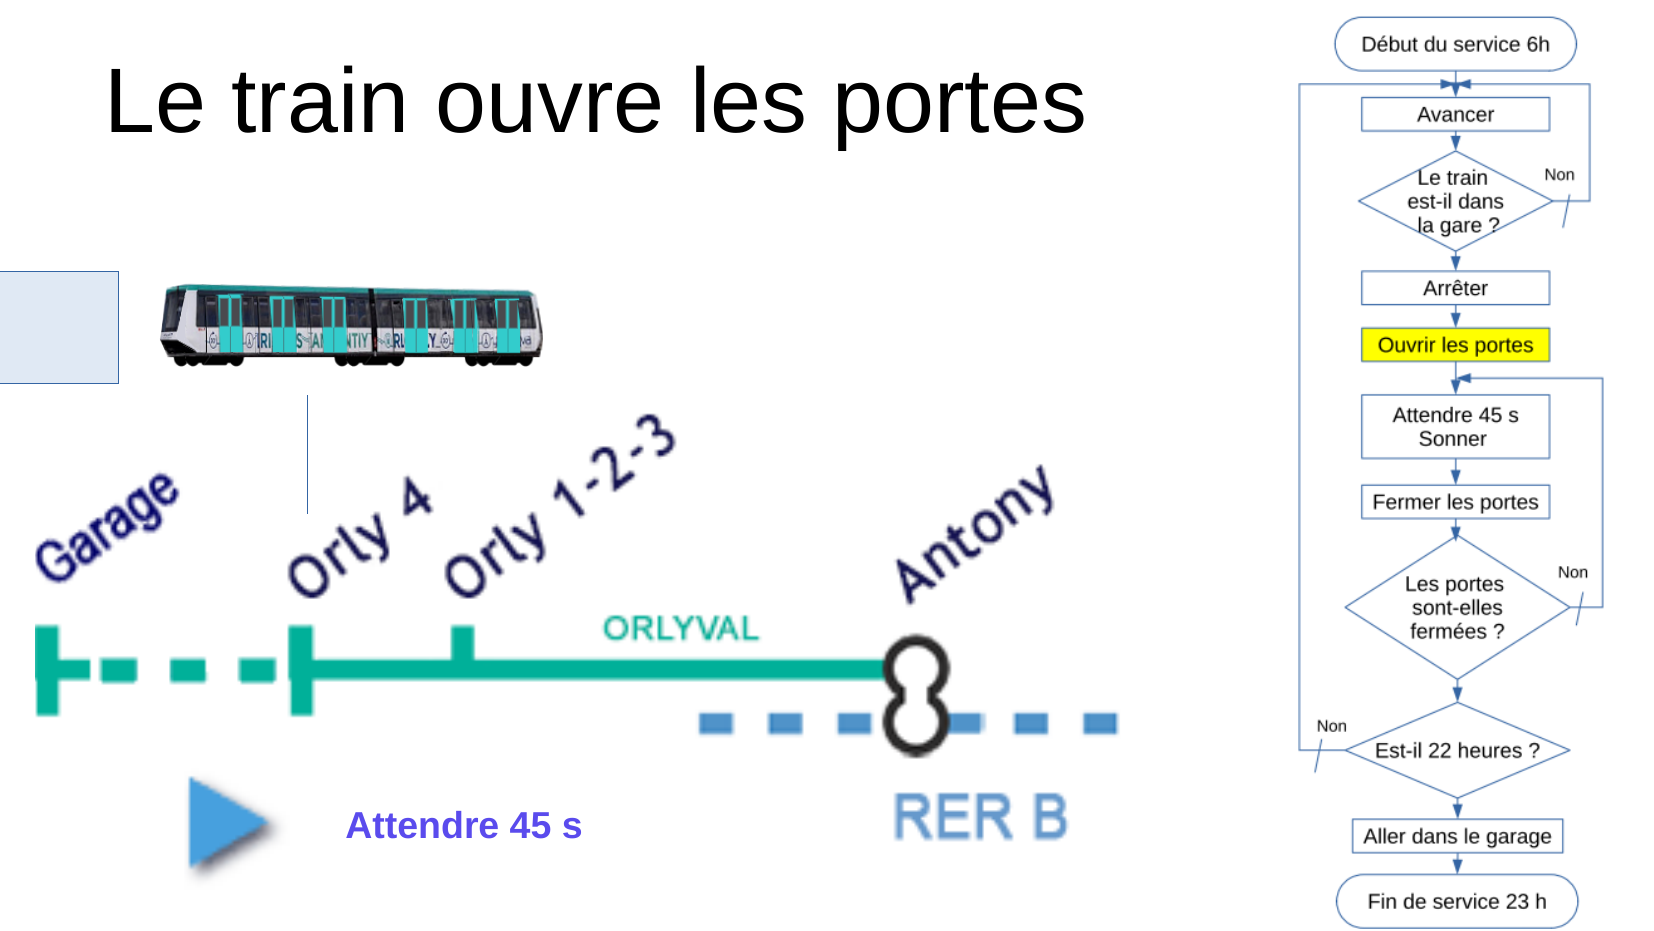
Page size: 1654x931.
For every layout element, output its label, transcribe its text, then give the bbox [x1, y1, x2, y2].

title Le train ouvre les portes [35, 0, 1158, 203]
text_box [0, 271, 119, 384]
text_box Attendre 45 s [330, 797, 709, 855]
picture [1287, 8, 1625, 931]
picture [35, 383, 1123, 893]
picture [159, 283, 543, 367]
